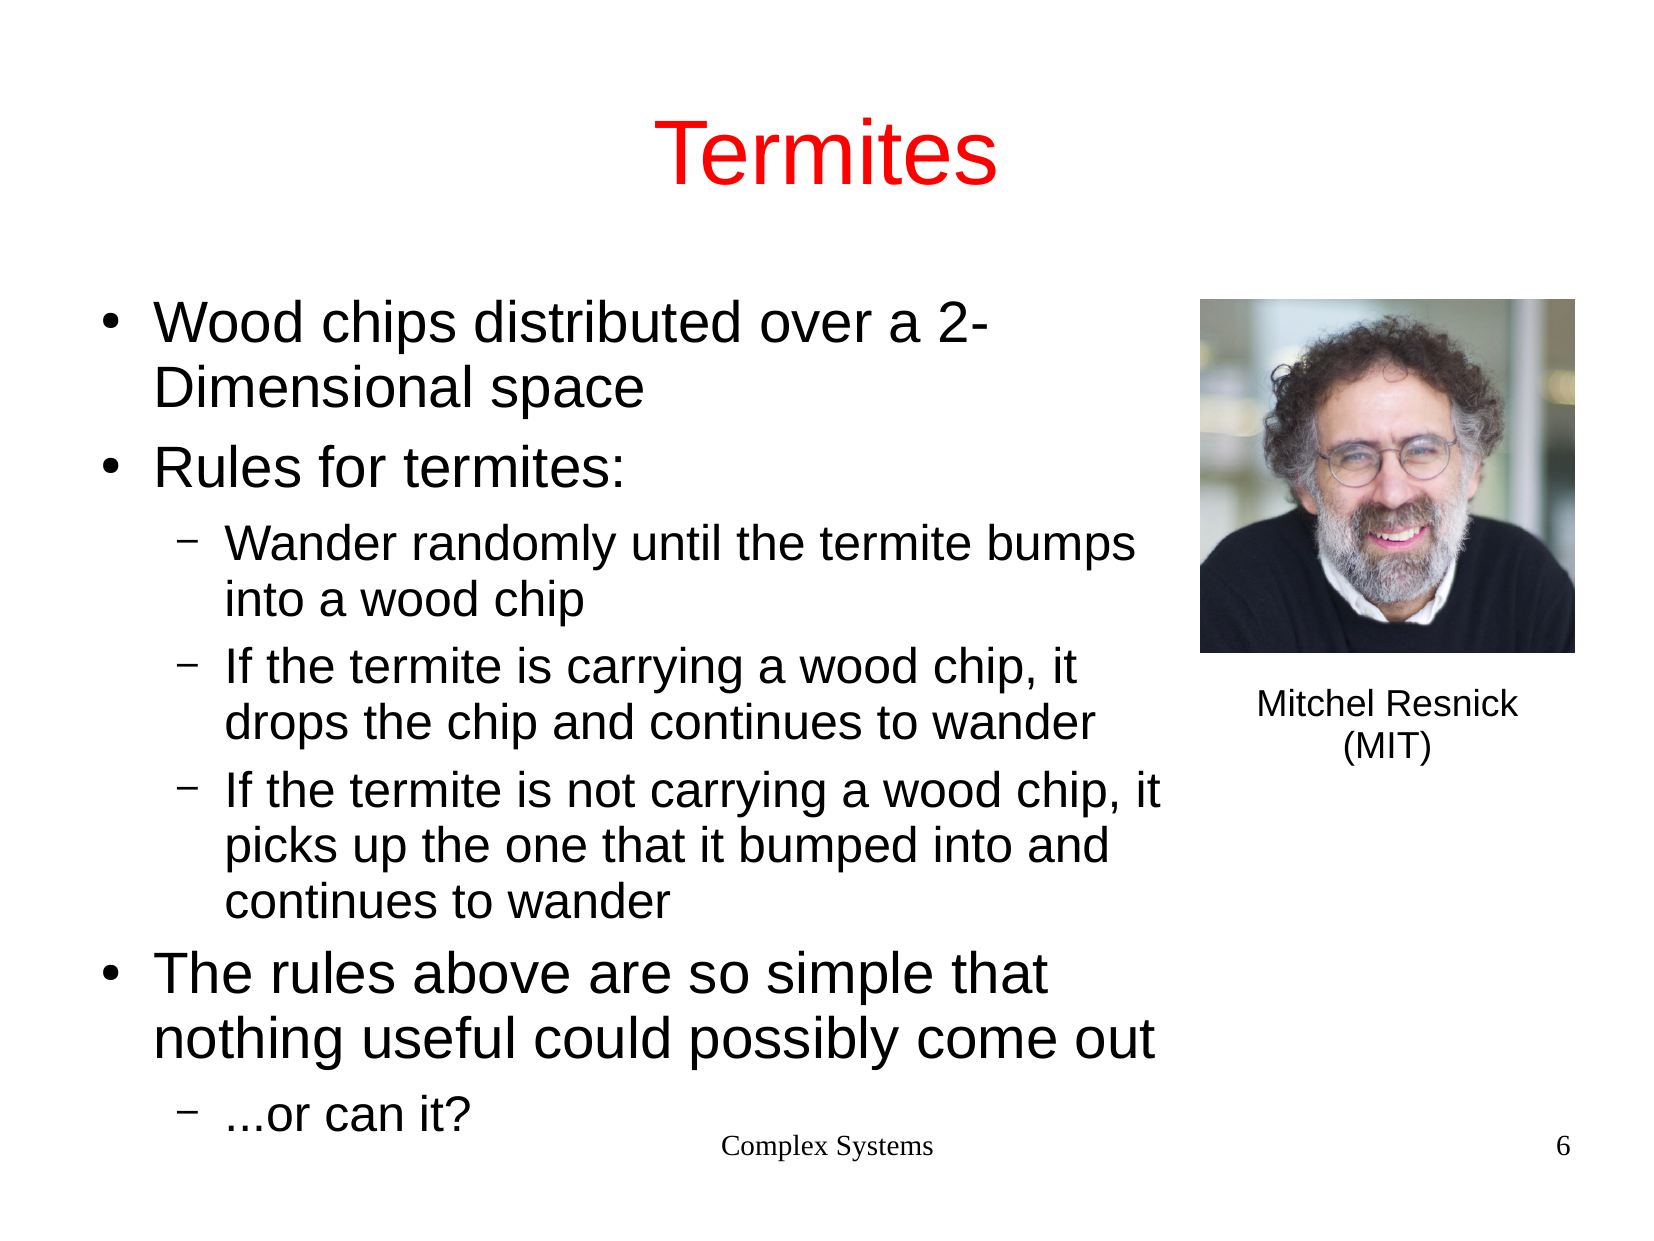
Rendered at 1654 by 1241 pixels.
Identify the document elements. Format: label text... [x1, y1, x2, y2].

text_box Mitchel Resnick (MIT) [1237, 675, 1538, 774]
picture [1200, 299, 1575, 654]
title Termites [82, 49, 1571, 257]
list Wood chips distributed over a 2-Dimensional space Rules for termites: Wander randomly until the termite bumps into a wood chip If the termite is carrying a wood chip, it drops the chip and continues to wander If the termite is not carrying a wood chip, it picks up the one that it bumped into and continues to wander The rules above are so simple that nothing useful could possibly come out ...or can it? [82, 290, 1201, 1142]
